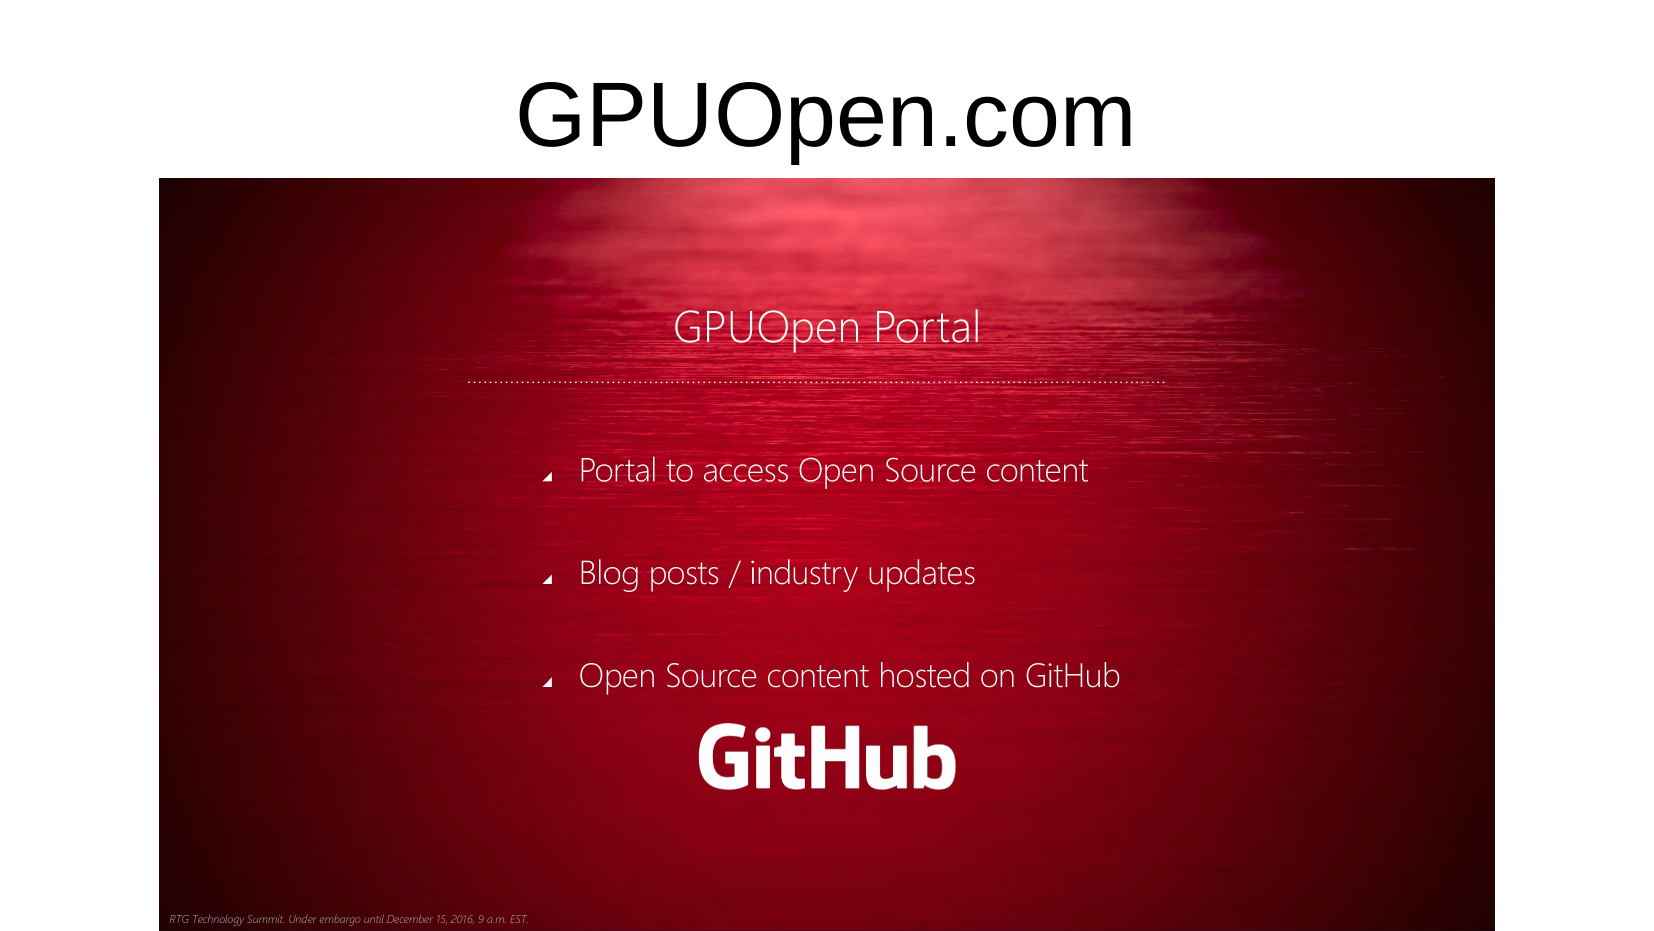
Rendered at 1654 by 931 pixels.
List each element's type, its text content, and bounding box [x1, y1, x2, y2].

picture [159, 178, 1495, 931]
title GPUOpen.com [82, 37, 1571, 193]
